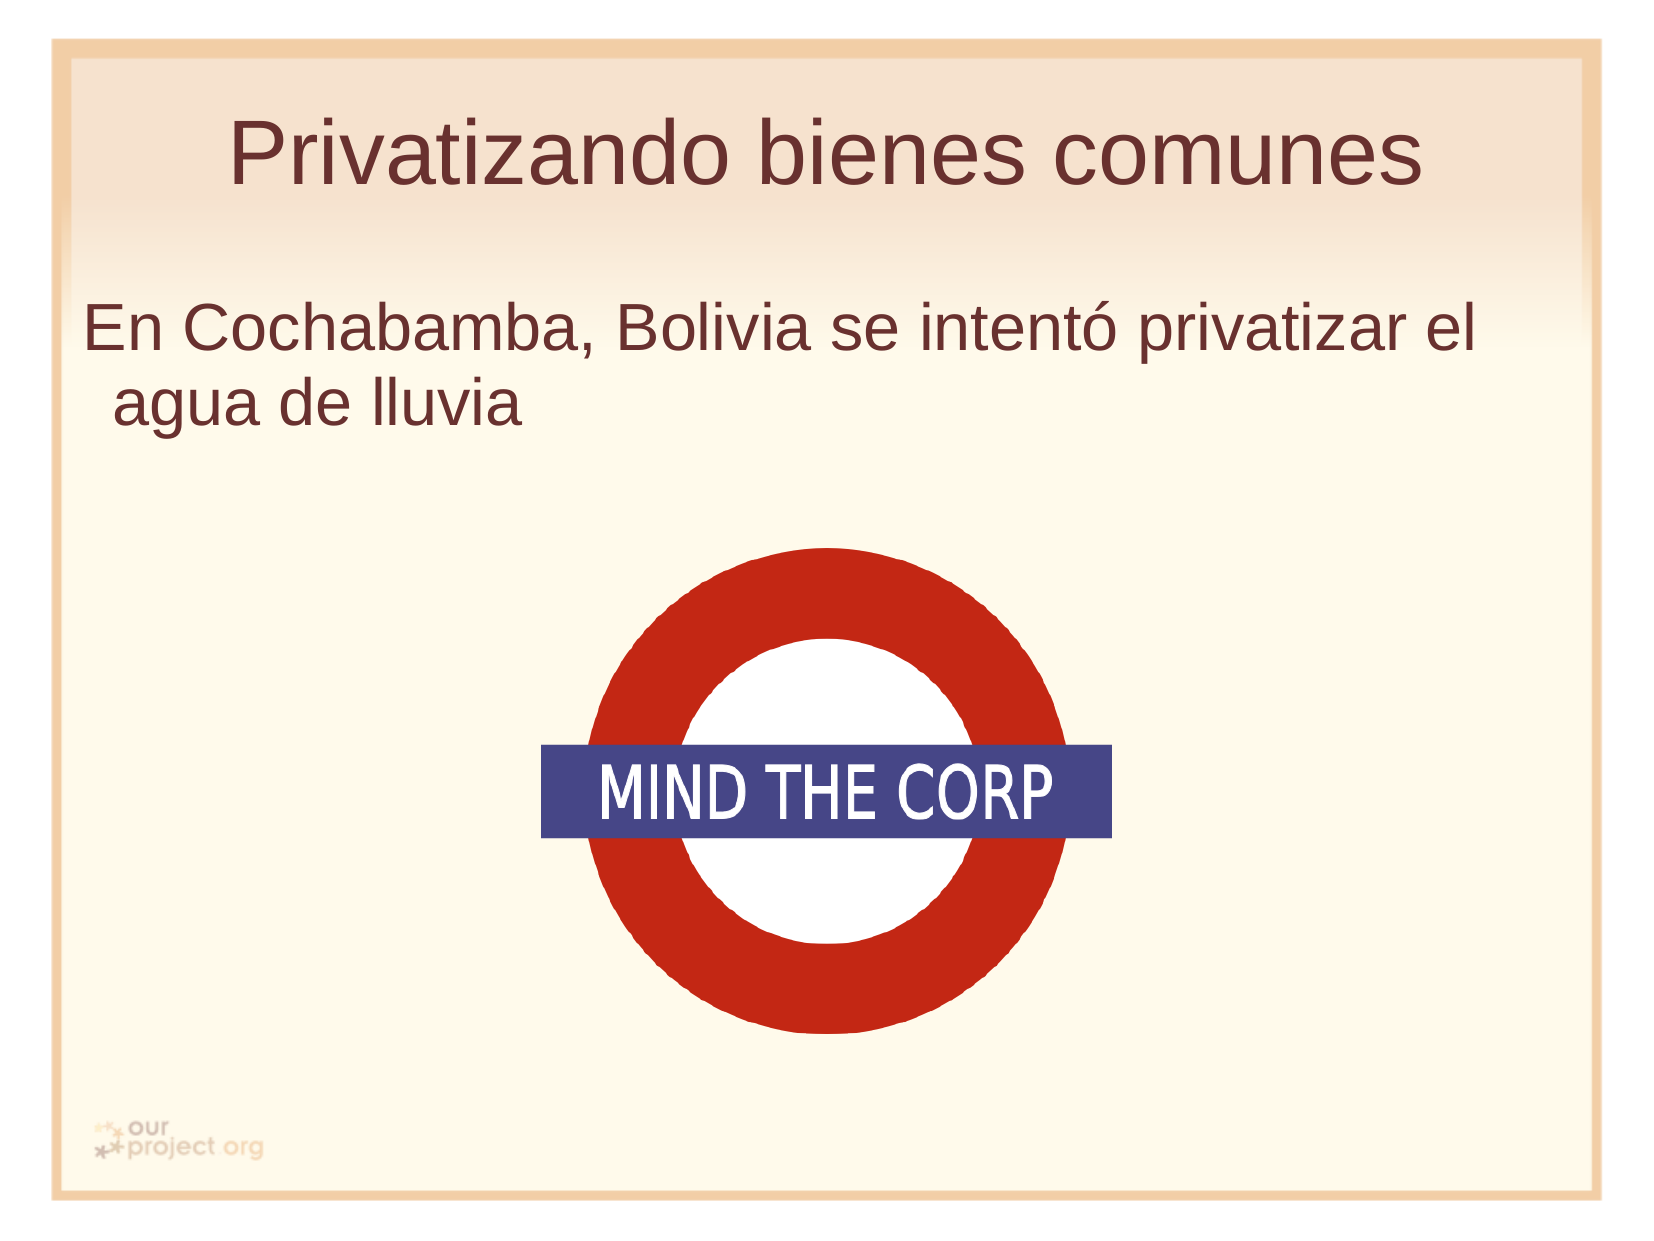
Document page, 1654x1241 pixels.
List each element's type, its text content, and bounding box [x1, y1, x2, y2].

list En Cochabamba, Bolivia se intentó privatizar el agua de lluvia [82, 290, 1571, 1094]
picture [0, 0, 1654, 1241]
title Privatizando bienes comunes [82, 56, 1571, 250]
